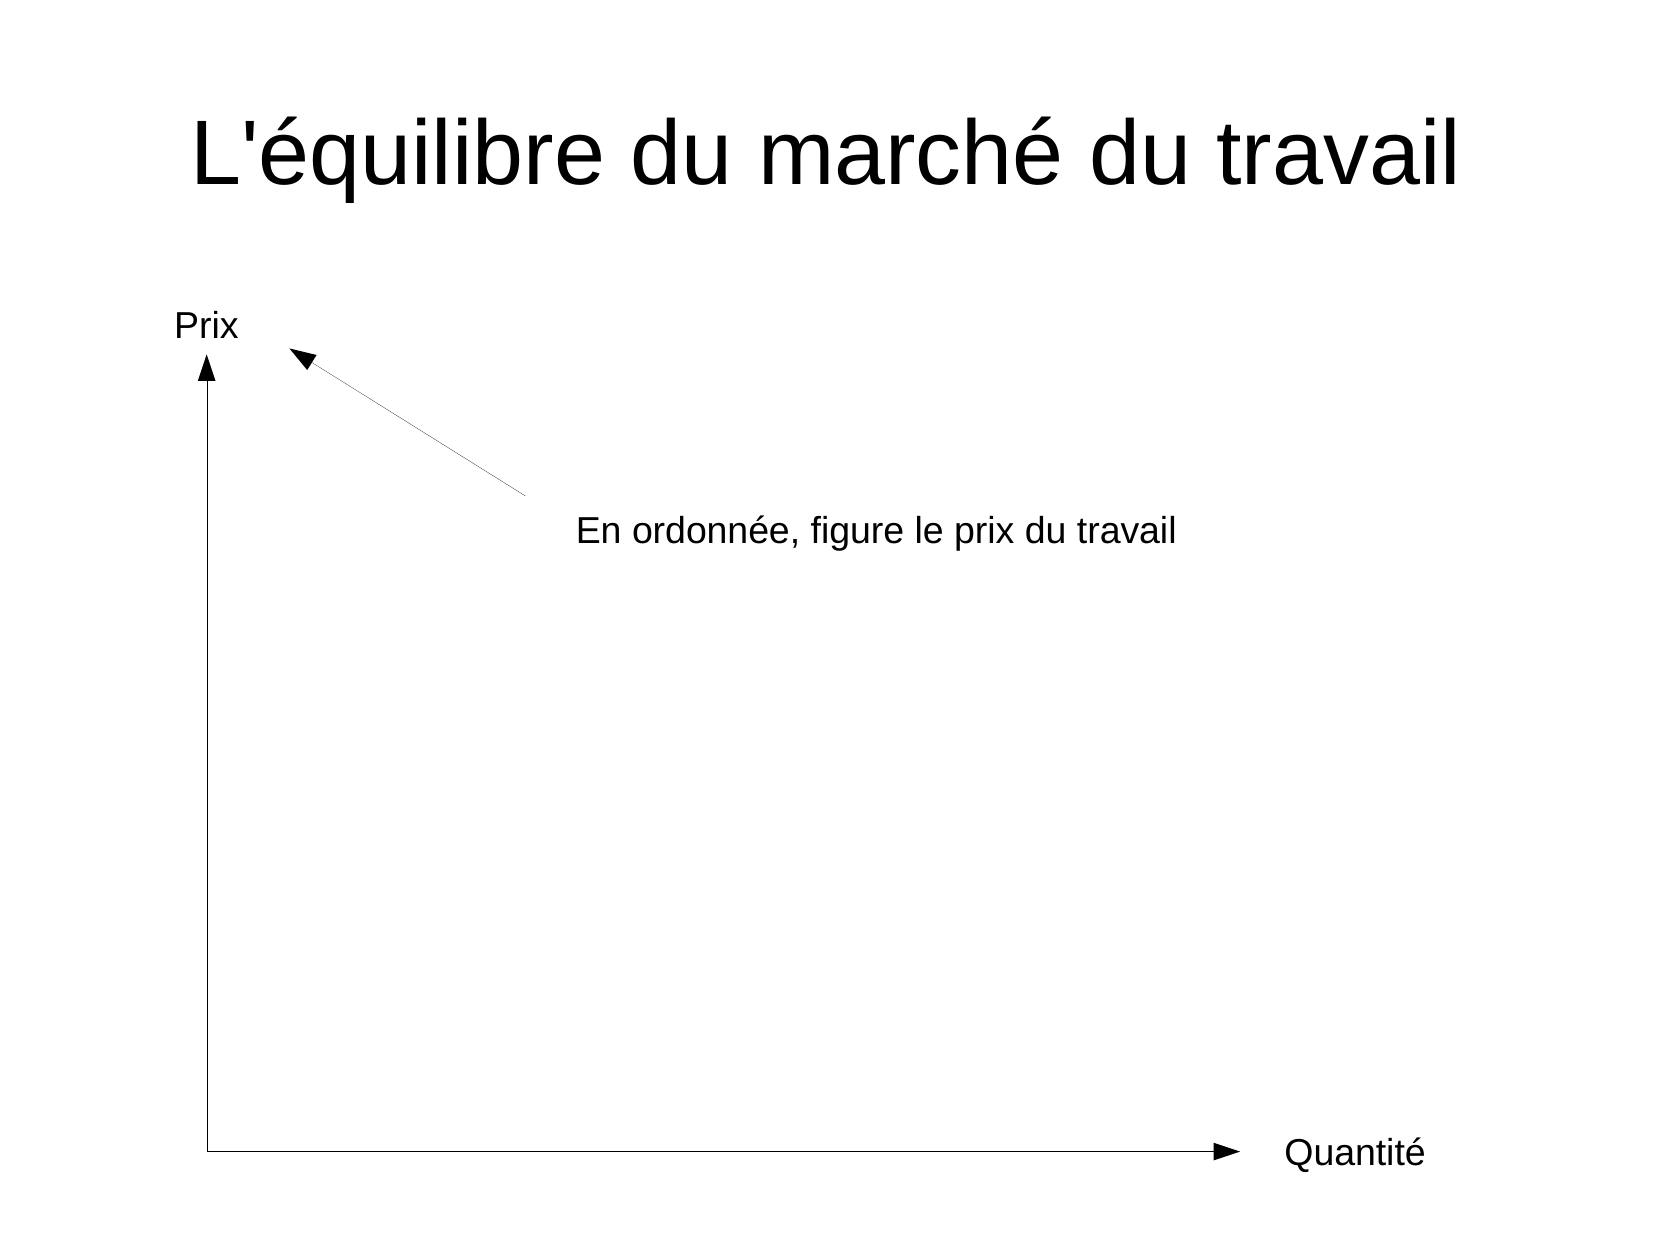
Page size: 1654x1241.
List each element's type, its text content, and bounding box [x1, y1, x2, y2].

text_box Prix [159, 297, 254, 355]
title L'équilibre du marché du travail [82, 49, 1571, 257]
text_box En ordonnée, figure le prix du travail [561, 501, 1194, 559]
text_box Quantité [1269, 1124, 1442, 1182]
